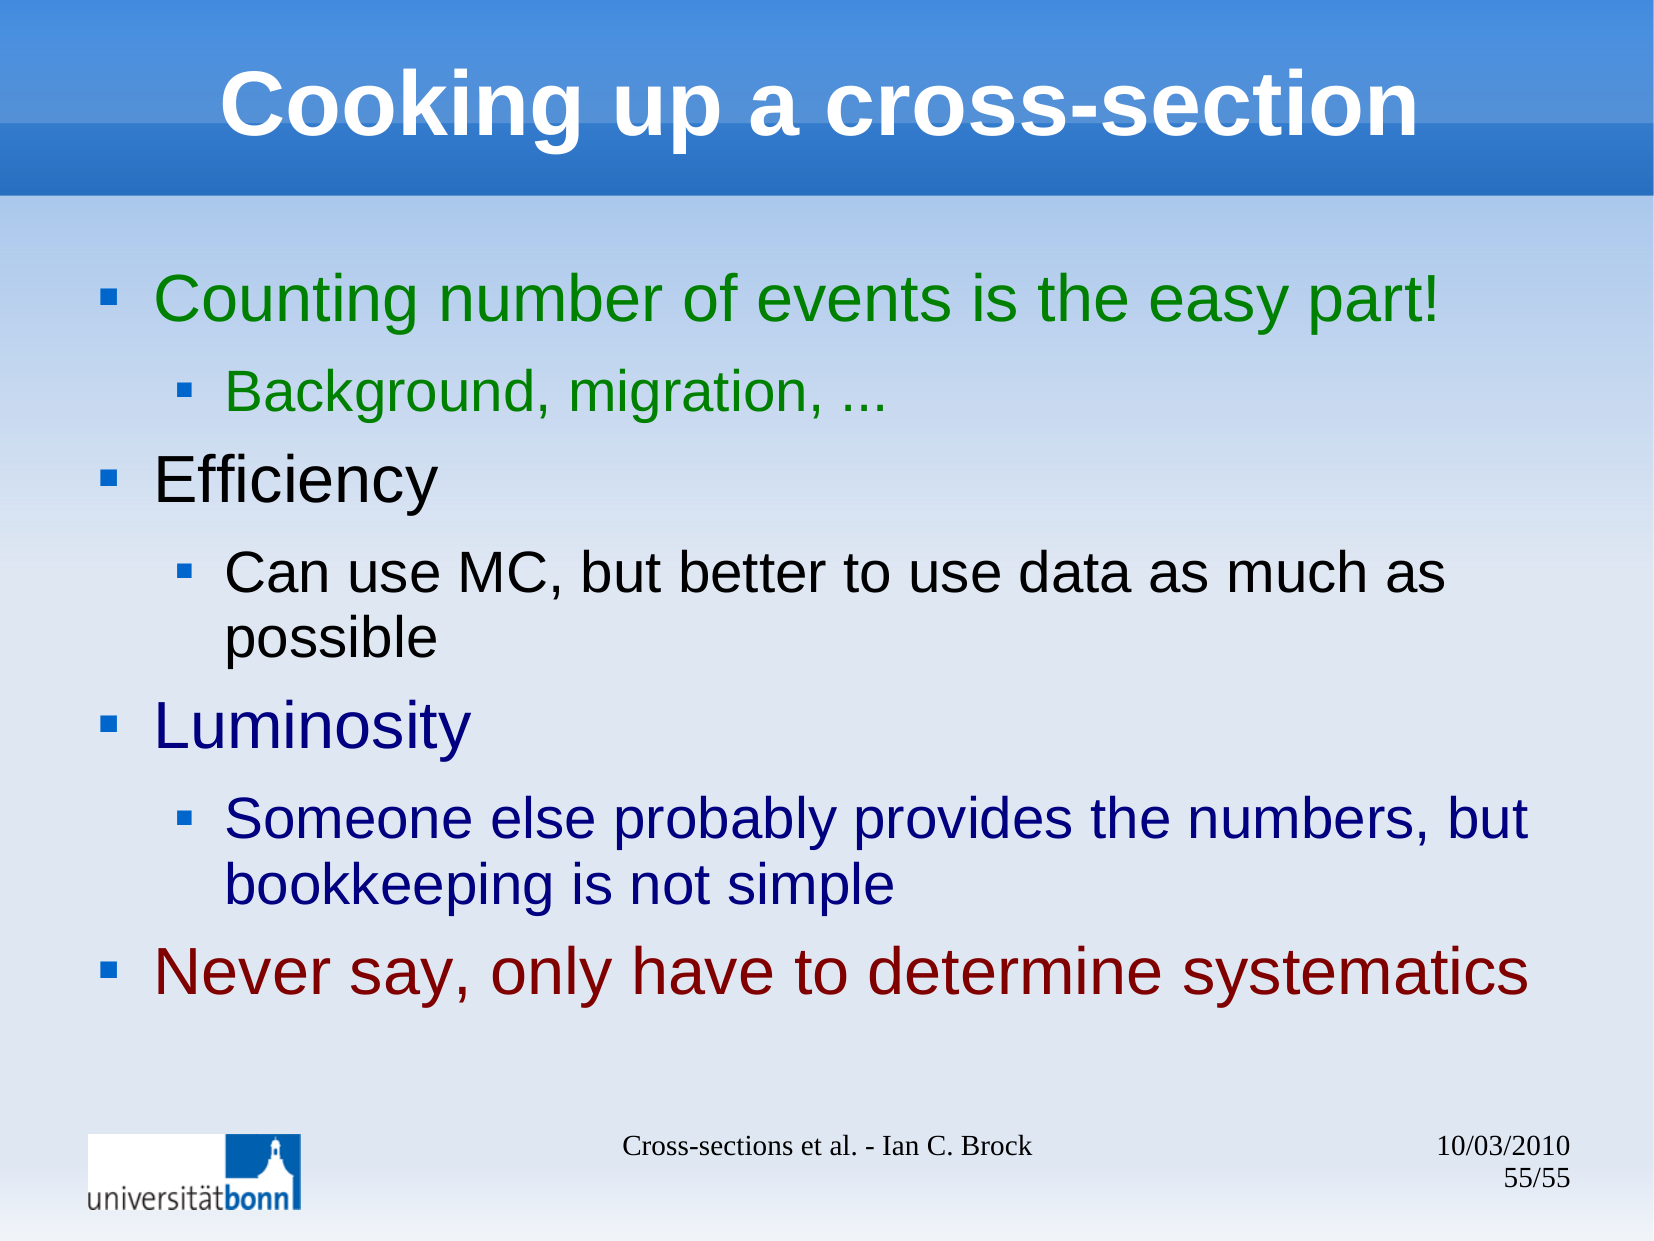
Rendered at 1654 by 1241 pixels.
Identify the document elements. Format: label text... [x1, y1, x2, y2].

list Counting number of events is the easy part! Background, migration, ... Efficiency Can use MC, but better to use data as much as possible Luminosity Someone else probably provides the numbers, but bookkeeping is not simple Never say, only have to determine systematics [82, 260, 1571, 1065]
picture [0, 0, 1654, 1241]
title Cooking up a cross-section [76, 7, 1565, 200]
